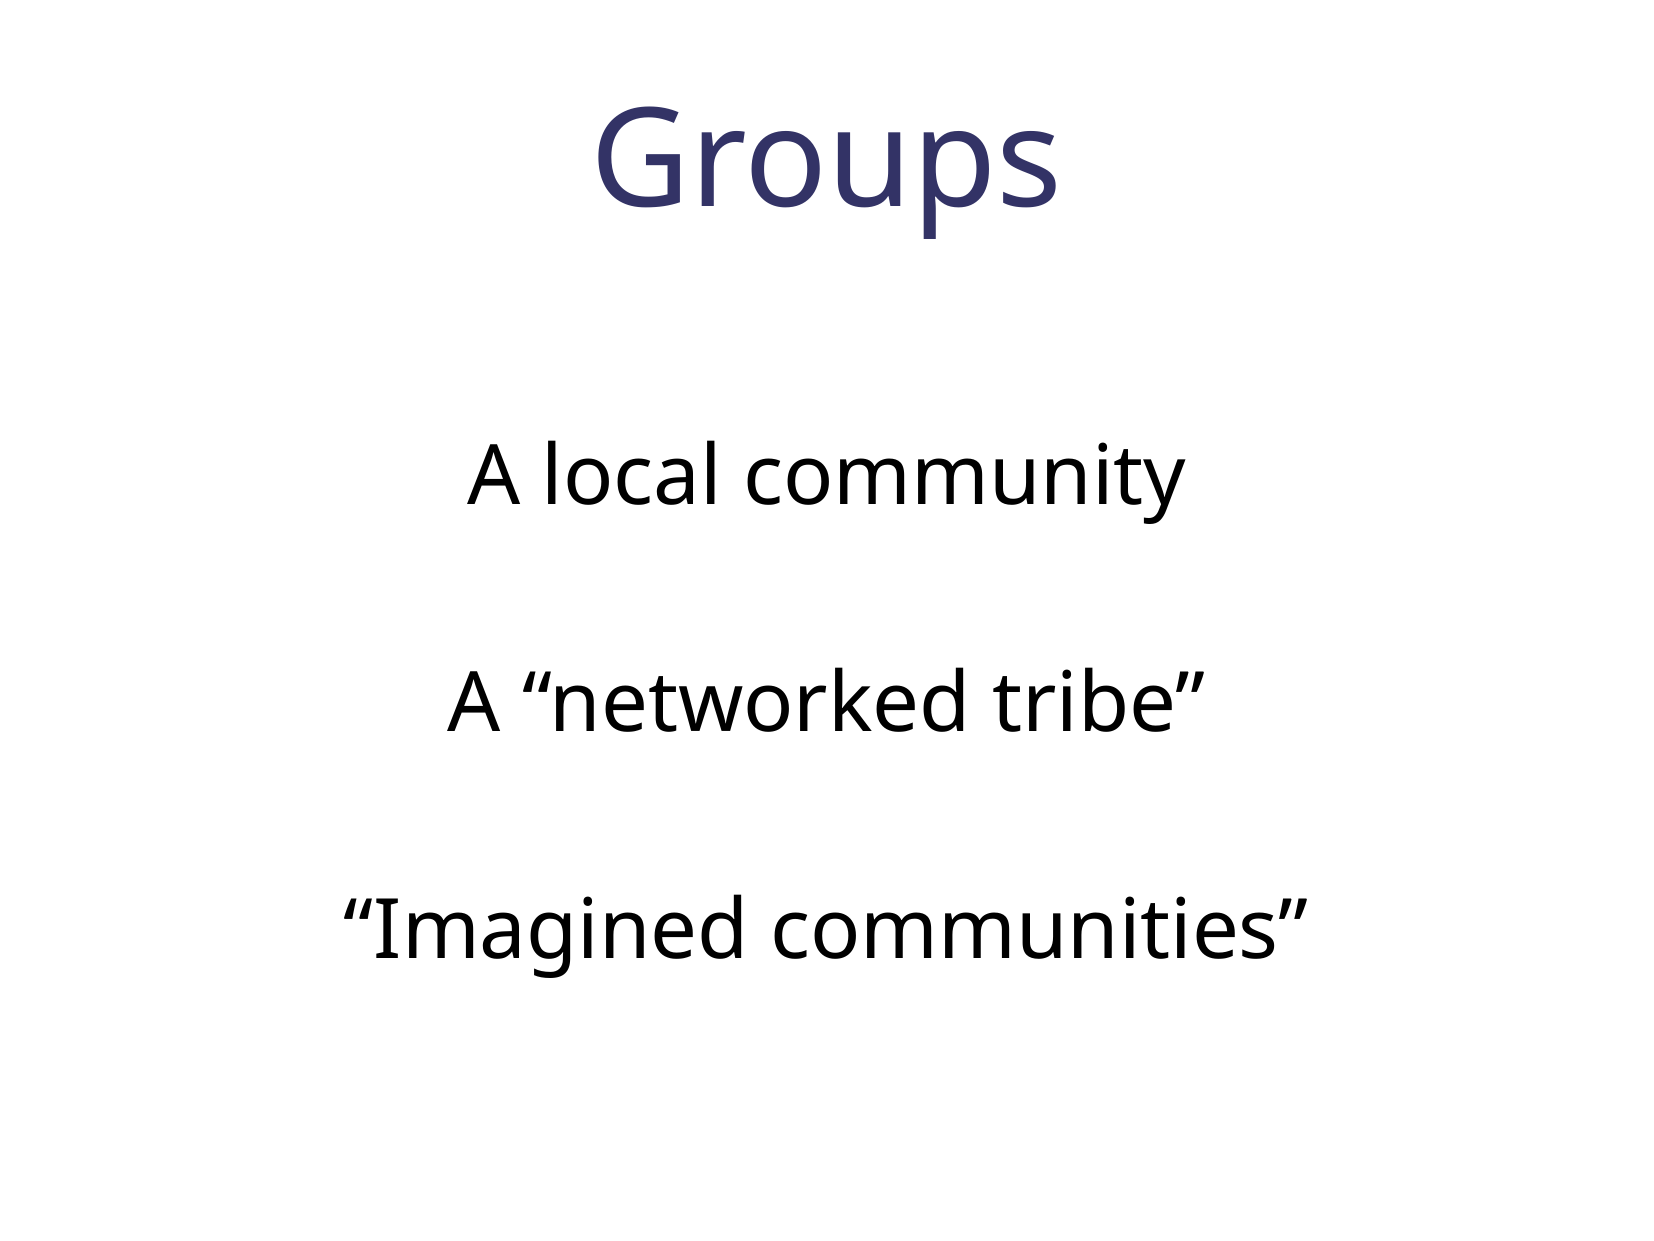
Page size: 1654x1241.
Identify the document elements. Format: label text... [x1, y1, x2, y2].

subtitle A local community A “networked tribe” “Imagined communities” [82, 297, 1571, 1102]
title Groups [82, 56, 1571, 250]
